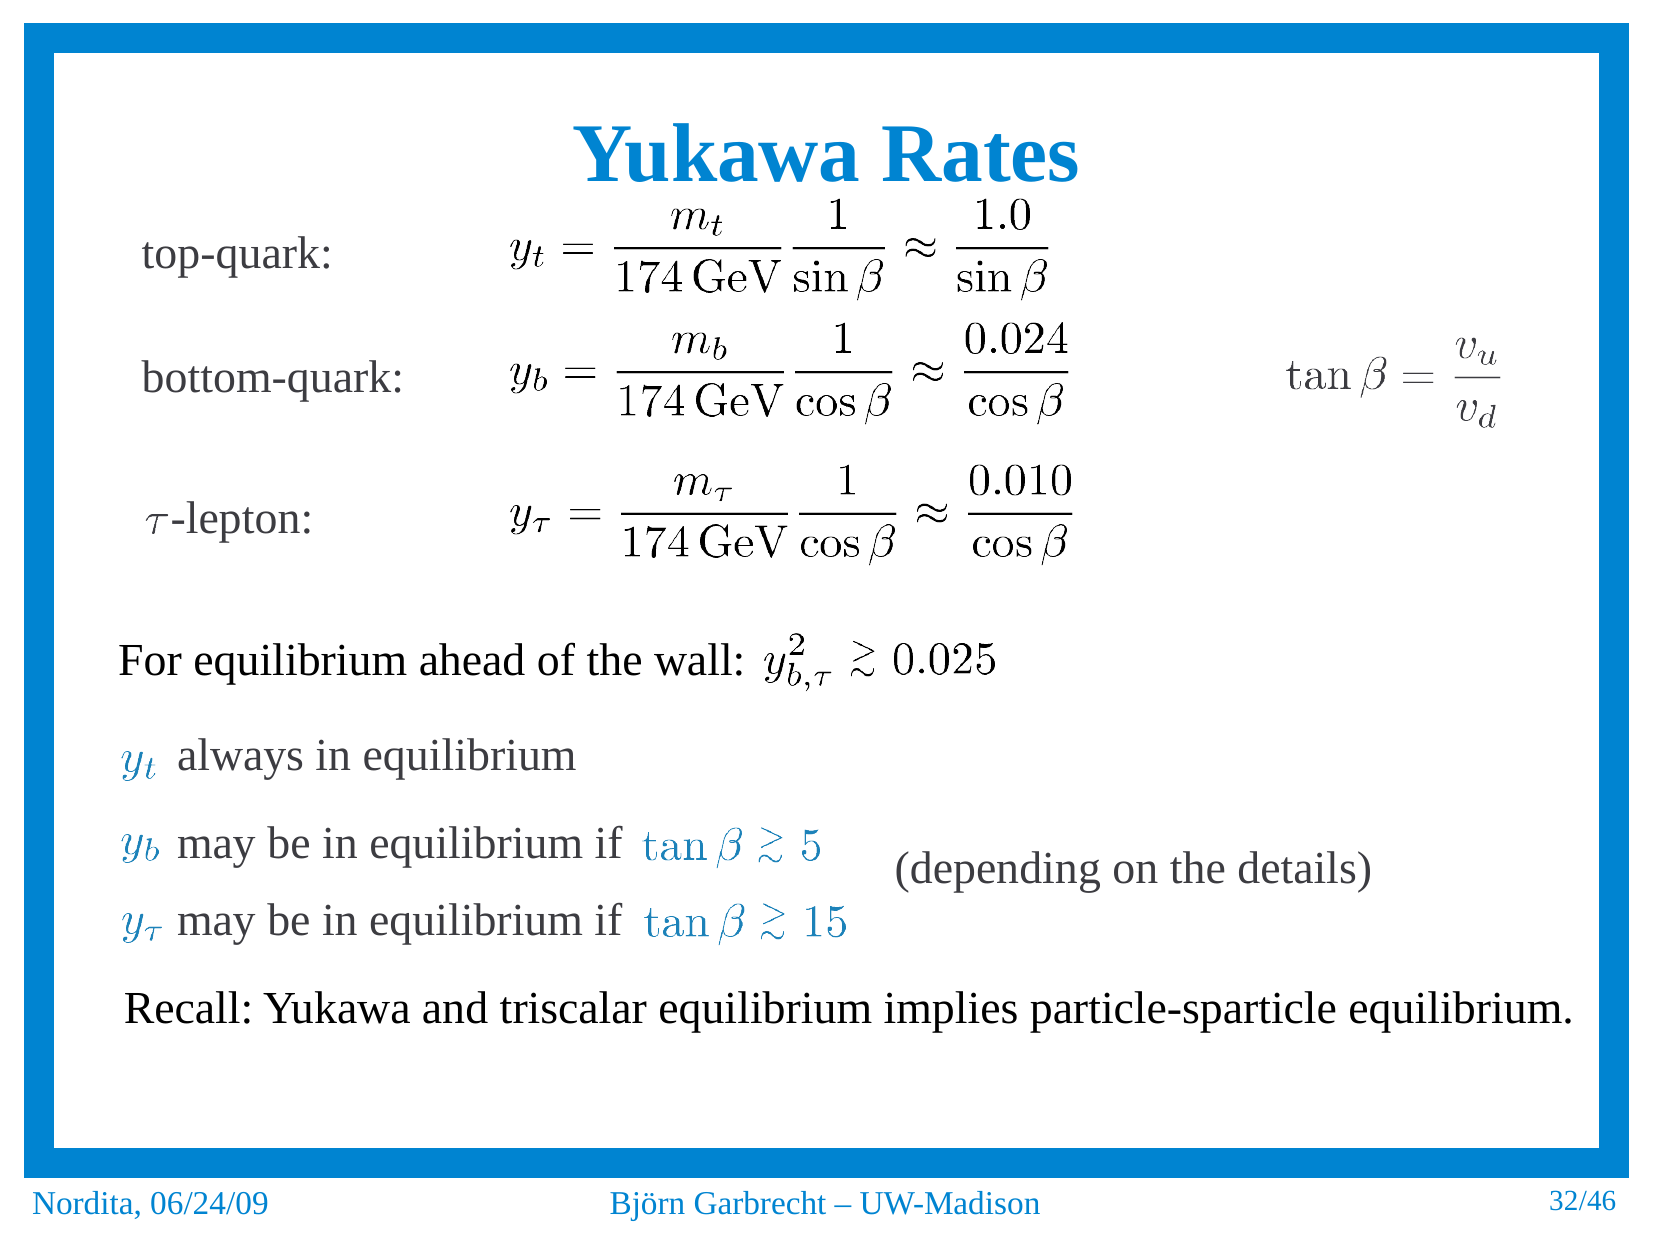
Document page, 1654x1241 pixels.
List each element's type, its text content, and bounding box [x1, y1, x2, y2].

picture [755, 629, 999, 694]
title Yukawa Rates [82, 49, 1571, 257]
picture [640, 896, 851, 952]
text_box -lepton: [132, 485, 329, 557]
picture [112, 828, 168, 870]
text_box always in equilibrium [162, 721, 590, 793]
text_box (depending on the details) [879, 835, 1389, 906]
text_box For equilibrium ahead of the wall: [103, 627, 761, 698]
picture [112, 745, 168, 787]
picture [501, 458, 1079, 568]
picture [113, 907, 168, 949]
text_box top-quark: [126, 219, 348, 291]
text_box Recall: Yukawa and triscalar equilibrium implies particle-sparticle equilibrium. [109, 975, 1595, 1047]
text_box bottom-quark: [126, 344, 419, 415]
picture [501, 316, 1075, 427]
text_box may be in equilibrium if [162, 810, 638, 881]
text_box may be in equilibrium if [162, 887, 638, 958]
picture [141, 508, 173, 540]
picture [1282, 335, 1507, 432]
picture [638, 820, 826, 875]
picture [501, 192, 1056, 303]
